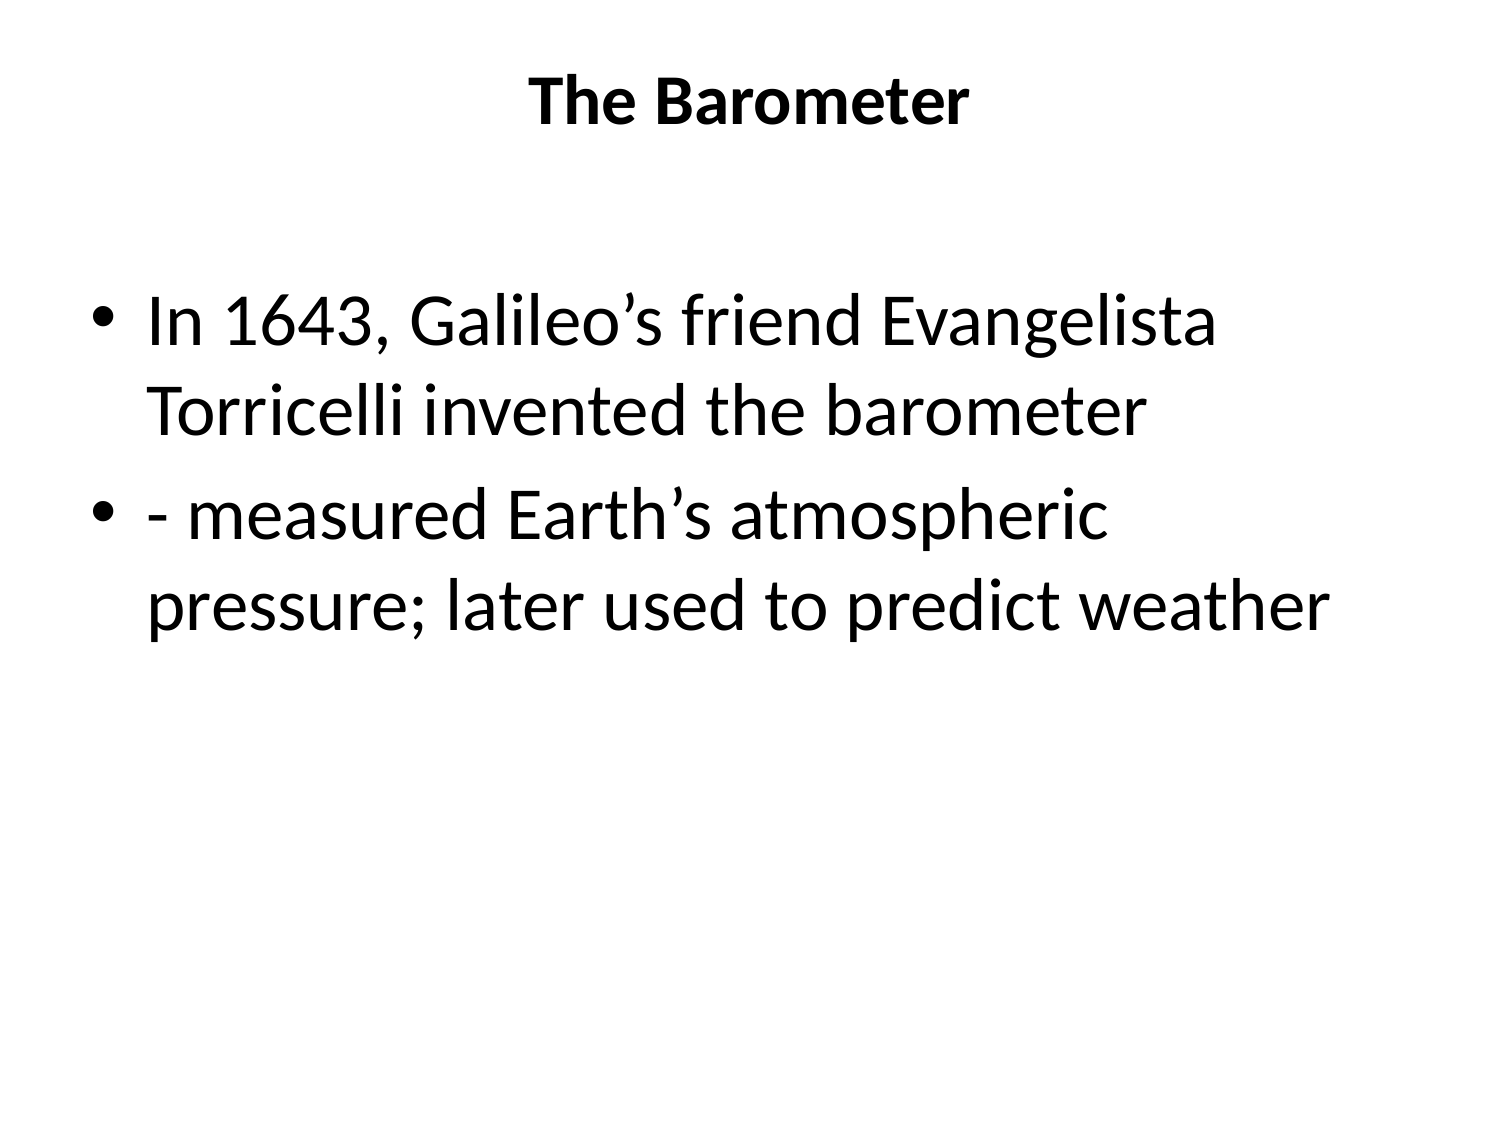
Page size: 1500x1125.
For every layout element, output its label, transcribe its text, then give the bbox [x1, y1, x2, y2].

title The Barometer [75, 45, 1425, 233]
list In 1643, Galileo’s friend Evangelista Torricelli invented the barometer - measured Earth’s atmospheric pressure; later used to predict weather [75, 262, 1425, 1005]
